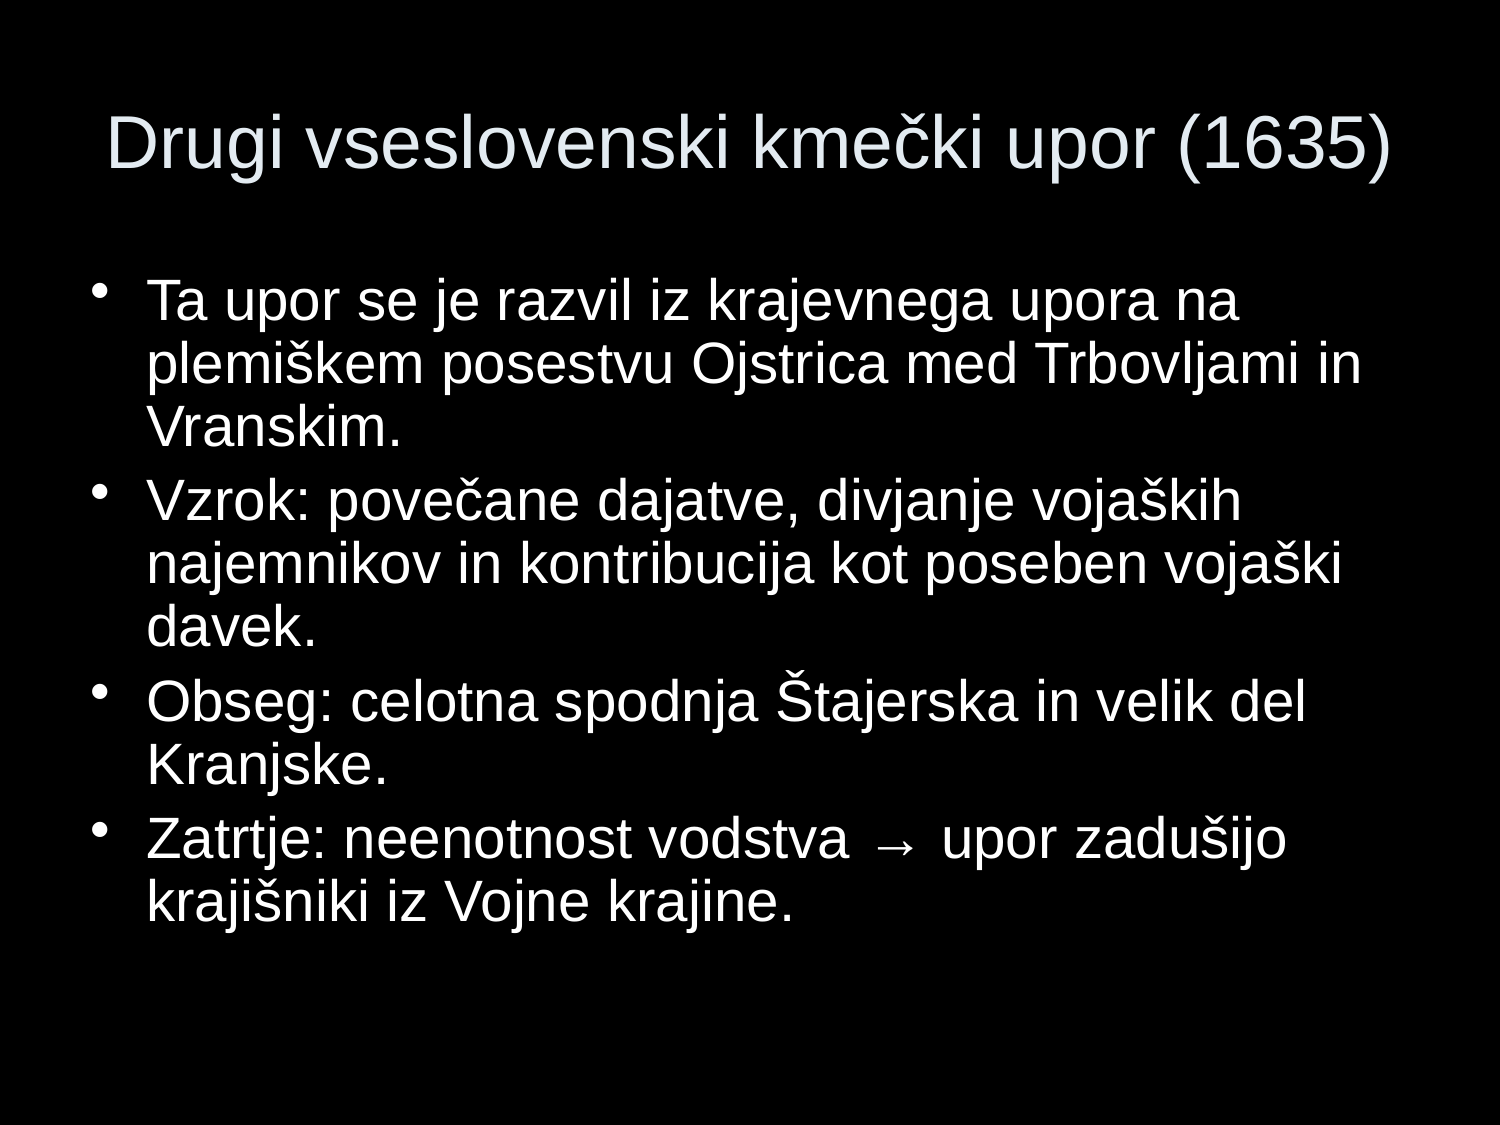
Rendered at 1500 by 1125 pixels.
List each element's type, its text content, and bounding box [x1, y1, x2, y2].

title Drugi vseslovenski kmečki upor (1635) [75, 45, 1425, 233]
list Ta upor se je razvil iz krajevnega upora na plemiškem posestvu Ojstrica med Trbovljami in Vranskim. Vzrok: povečane dajatve, divjanje vojaških najemnikov in kontribucija kot poseben vojaški davek. Obseg: celotna spodnja Štajerska in velik del Kranjske. Zatrtje: neenotnost vodstva → upor zadušijo krajišniki iz Vojne krajine. [75, 262, 1425, 1005]
